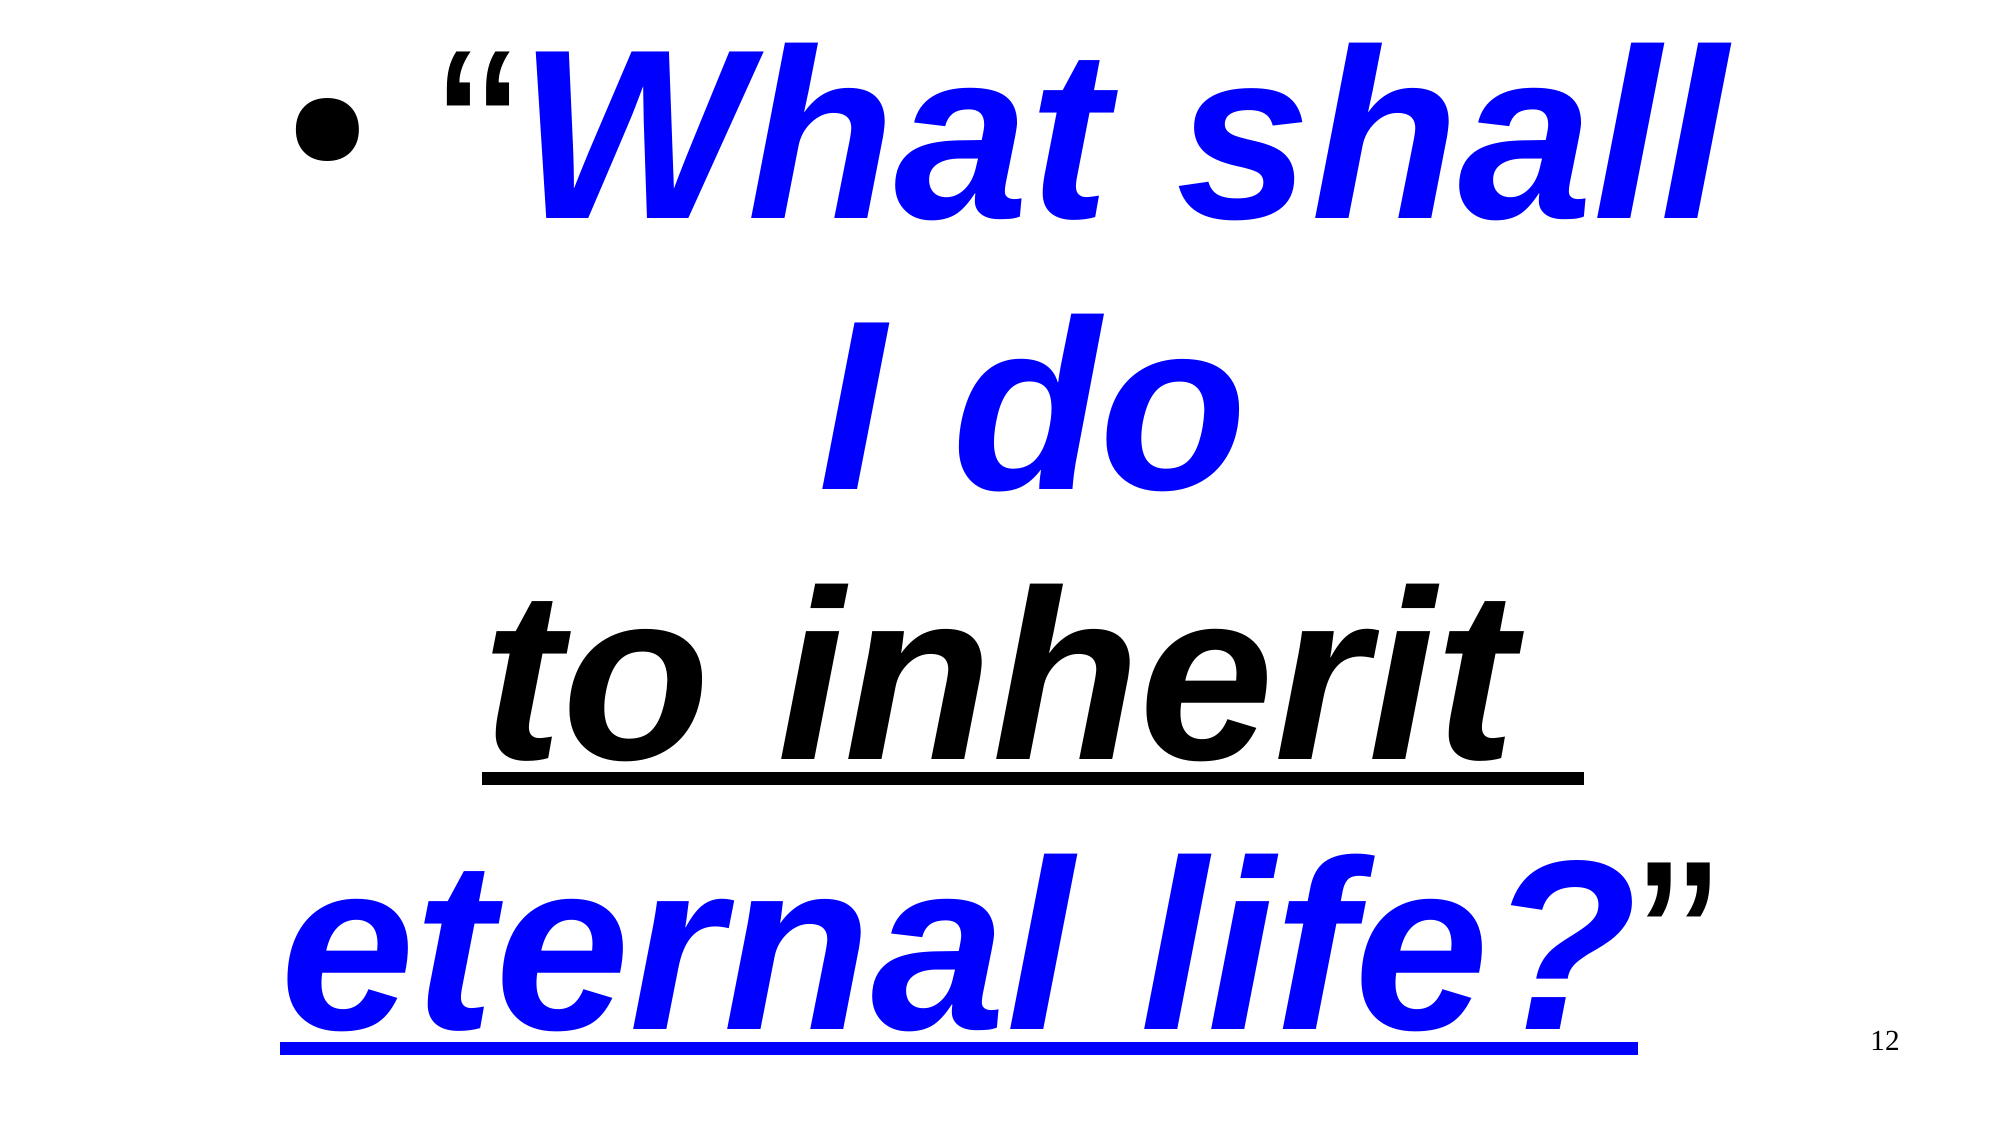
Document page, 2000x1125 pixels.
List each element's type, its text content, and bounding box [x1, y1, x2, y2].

list “What shall I do to inherit eternal life?” [0, 0, 1996, 1123]
